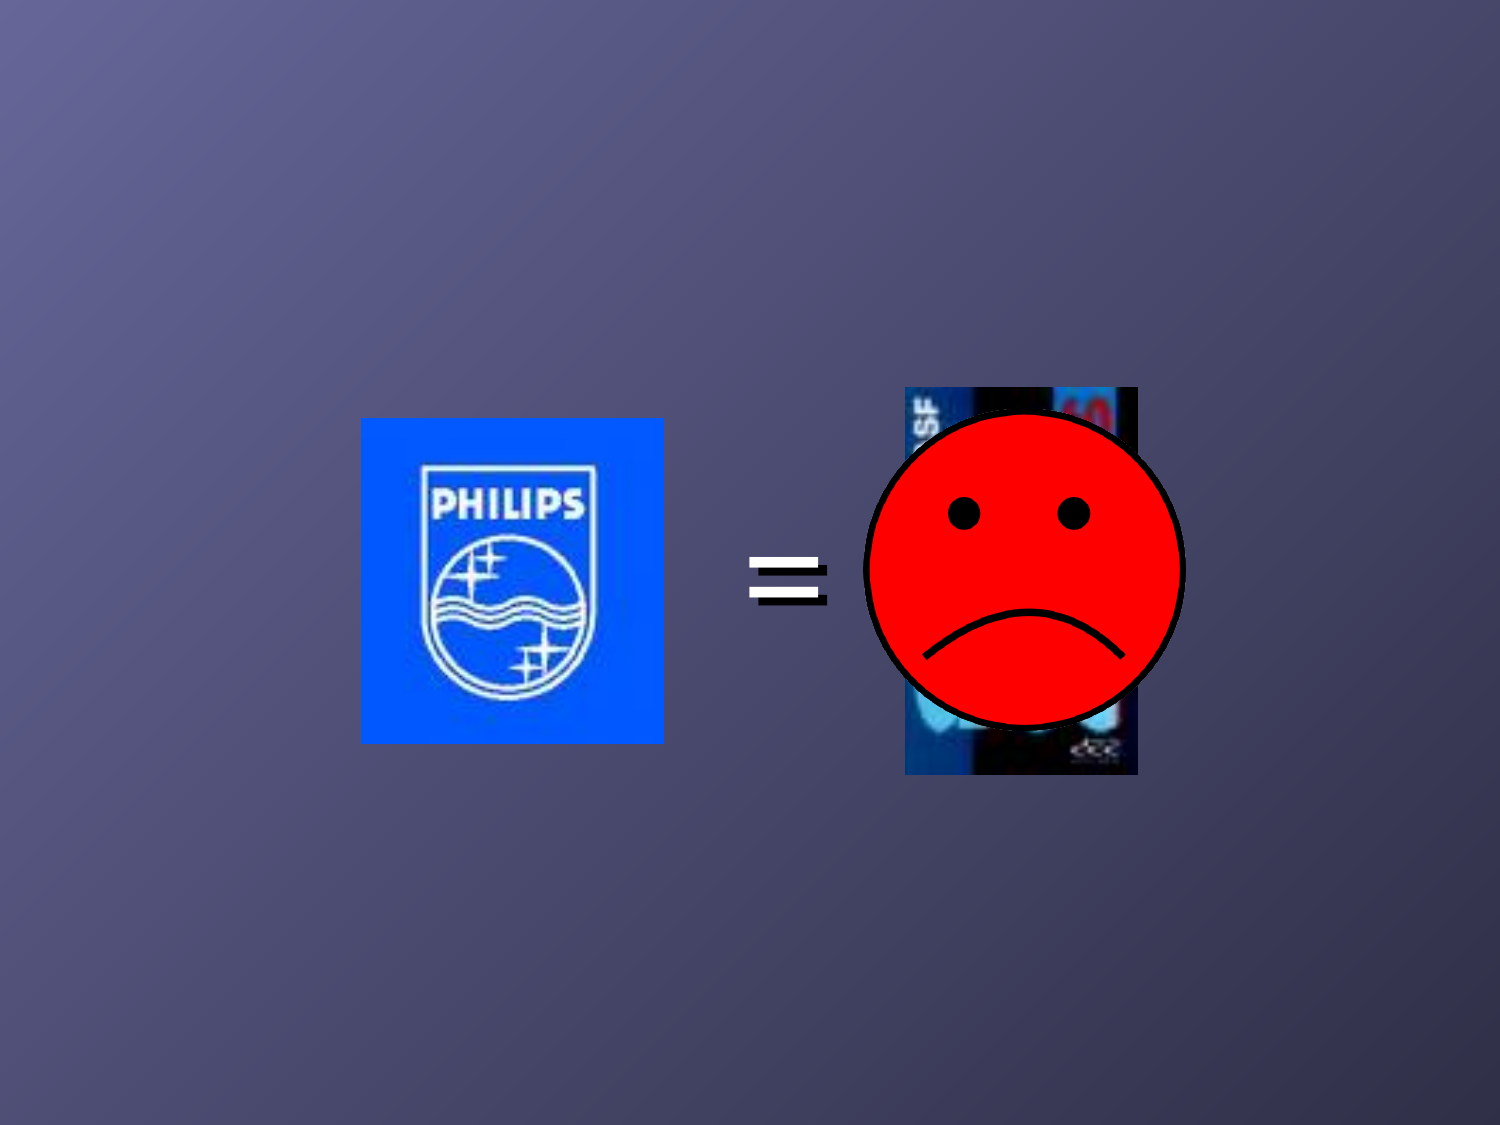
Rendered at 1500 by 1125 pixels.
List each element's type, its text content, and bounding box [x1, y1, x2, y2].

text_box = [726, 492, 843, 671]
picture [863, 387, 1186, 775]
picture [361, 418, 664, 744]
